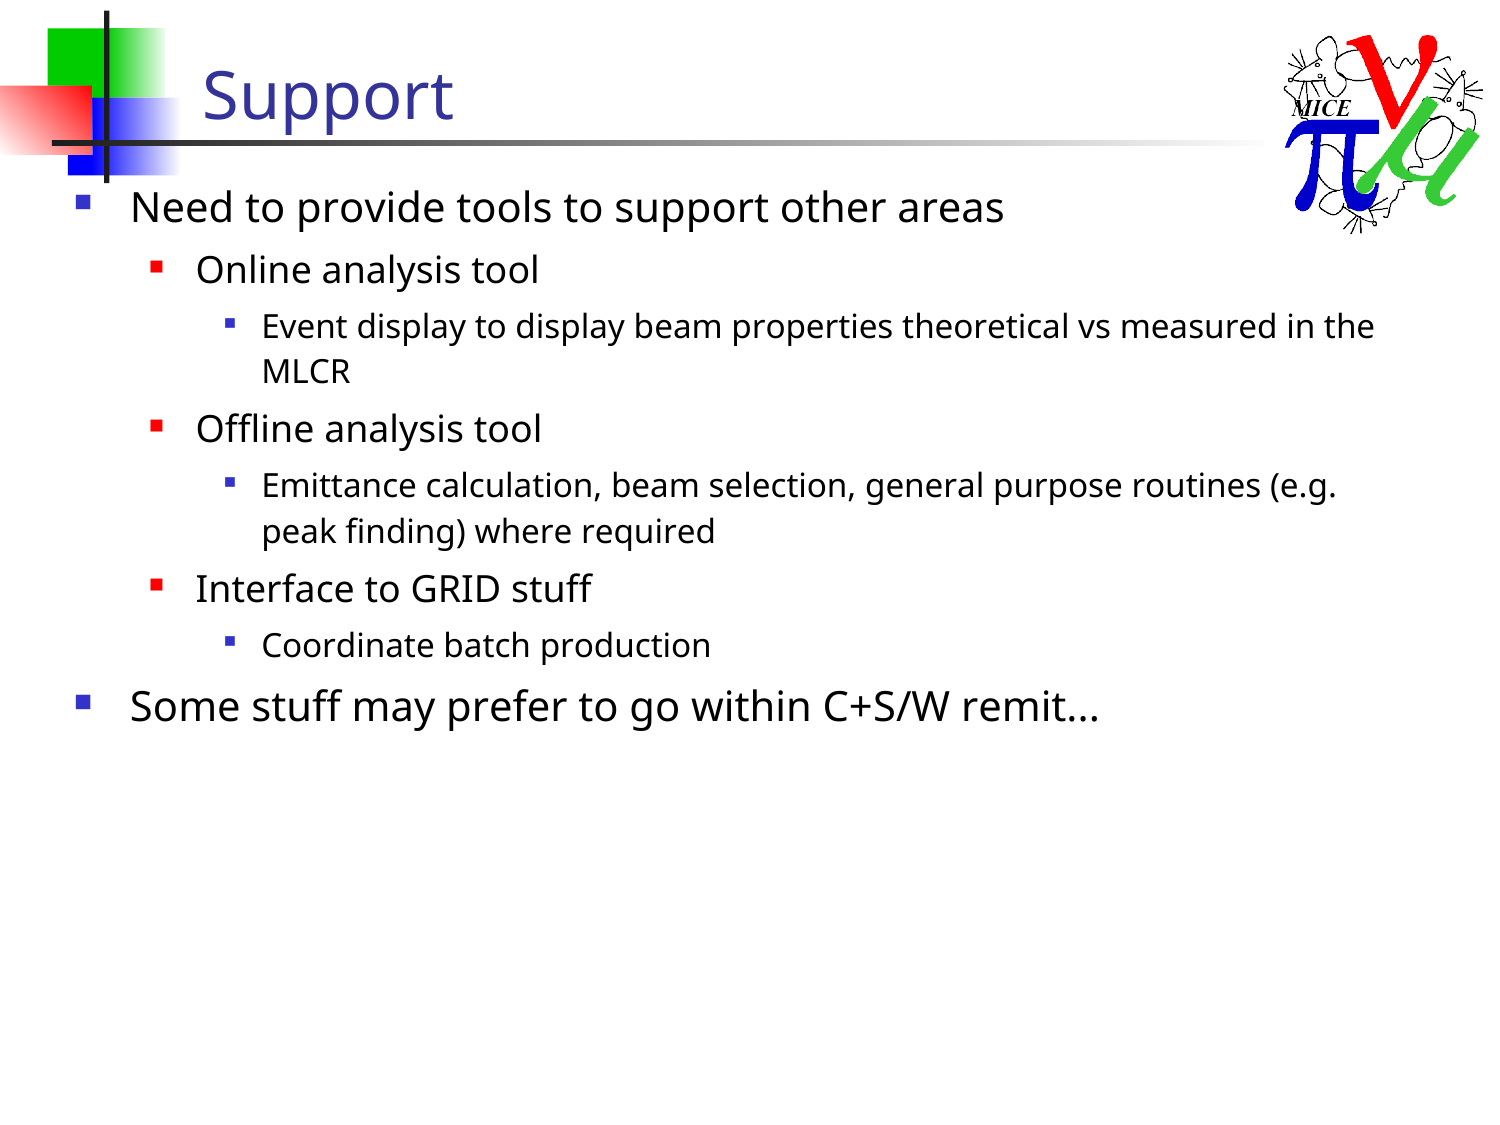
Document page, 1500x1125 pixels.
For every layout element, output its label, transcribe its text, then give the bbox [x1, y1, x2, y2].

picture [1264, 5, 1500, 251]
list Need to provide tools to support other areas Online analysis tool Event display to display beam properties theoretical vs measured in the MLCR Offline analysis tool Emittance calculation, beam selection, general purpose routines (e.g. peak finding) where required Interface to GRID stuff Coordinate batch production Some stuff may prefer to go within C+S/W remit... [59, 169, 1402, 674]
title Support [187, 0, 1466, 147]
